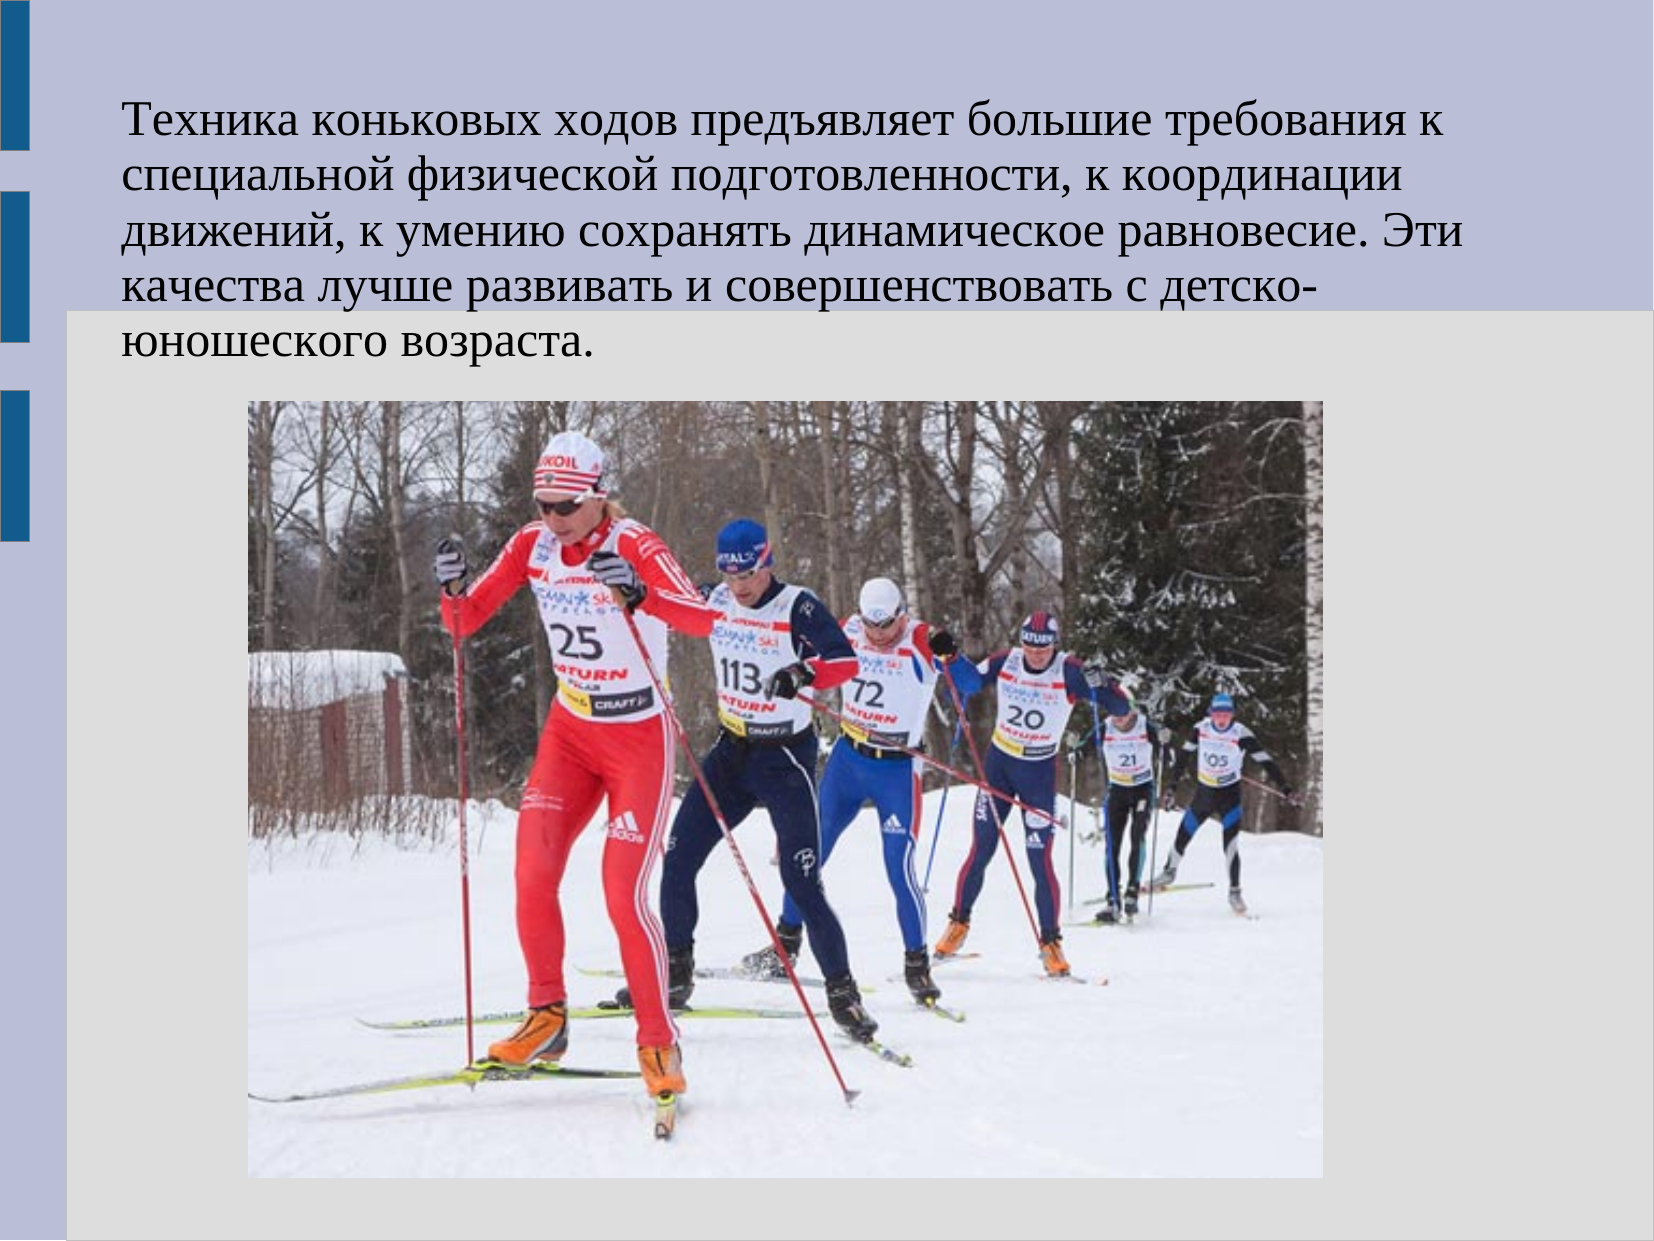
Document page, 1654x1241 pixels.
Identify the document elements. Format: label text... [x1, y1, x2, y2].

subtitle Техника коньковых ходов предъявляет большие требования к специальной физической подготовленности, к координации движений, к умению сохранять динамическое равновесие. Эти качества лучше развивать и совершенствовать с детско-юношеского возраста. [121, 91, 1534, 1127]
picture [248, 401, 1323, 1178]
